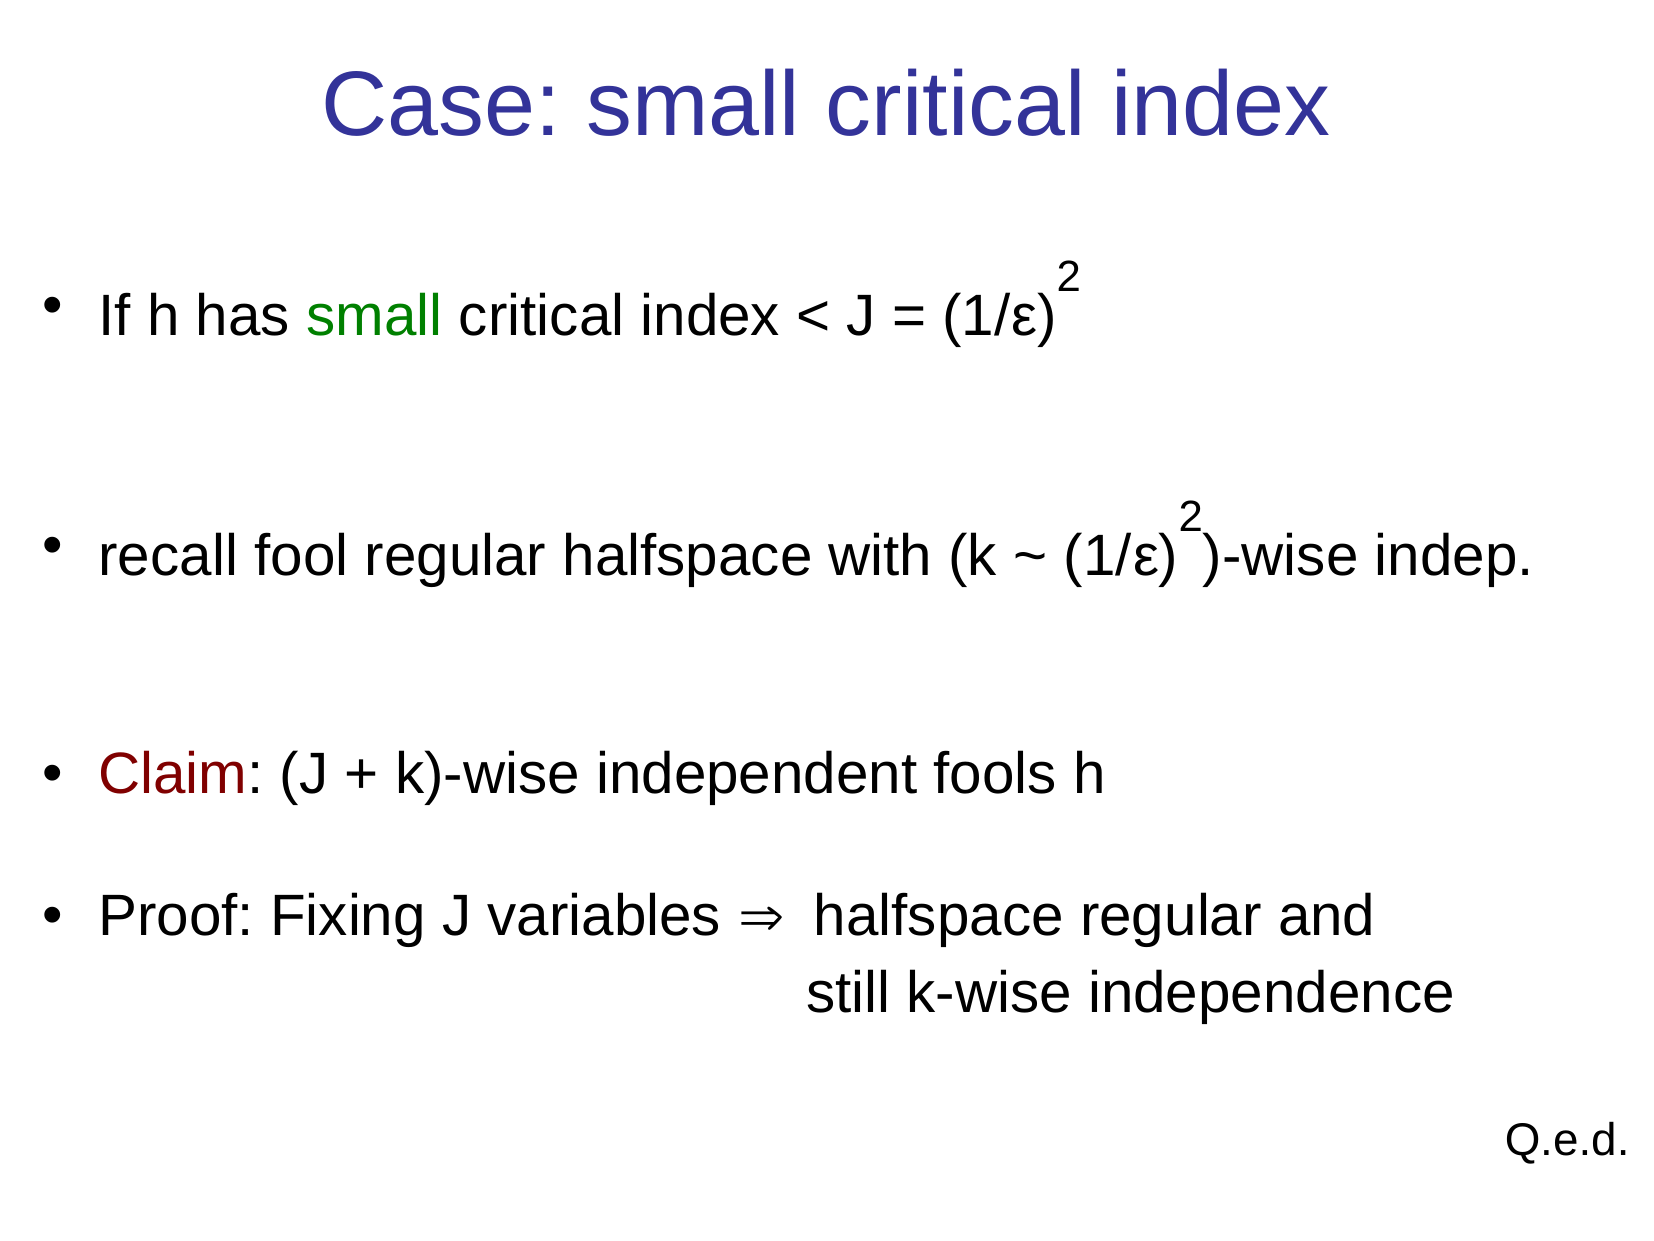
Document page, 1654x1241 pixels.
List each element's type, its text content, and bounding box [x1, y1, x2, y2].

list If h has small critical index < J = (1/ε)2 recall fool regular halfspace with (k ~ (1/ε)2)-wise indep. Claim: (J + k)-wise independent fools h Proof: Fixing J variables  halfspace regular and still k-wise independence Q.e.d. [27, 110, 1654, 1213]
title Case: small critical index [124, 0, 1530, 207]
